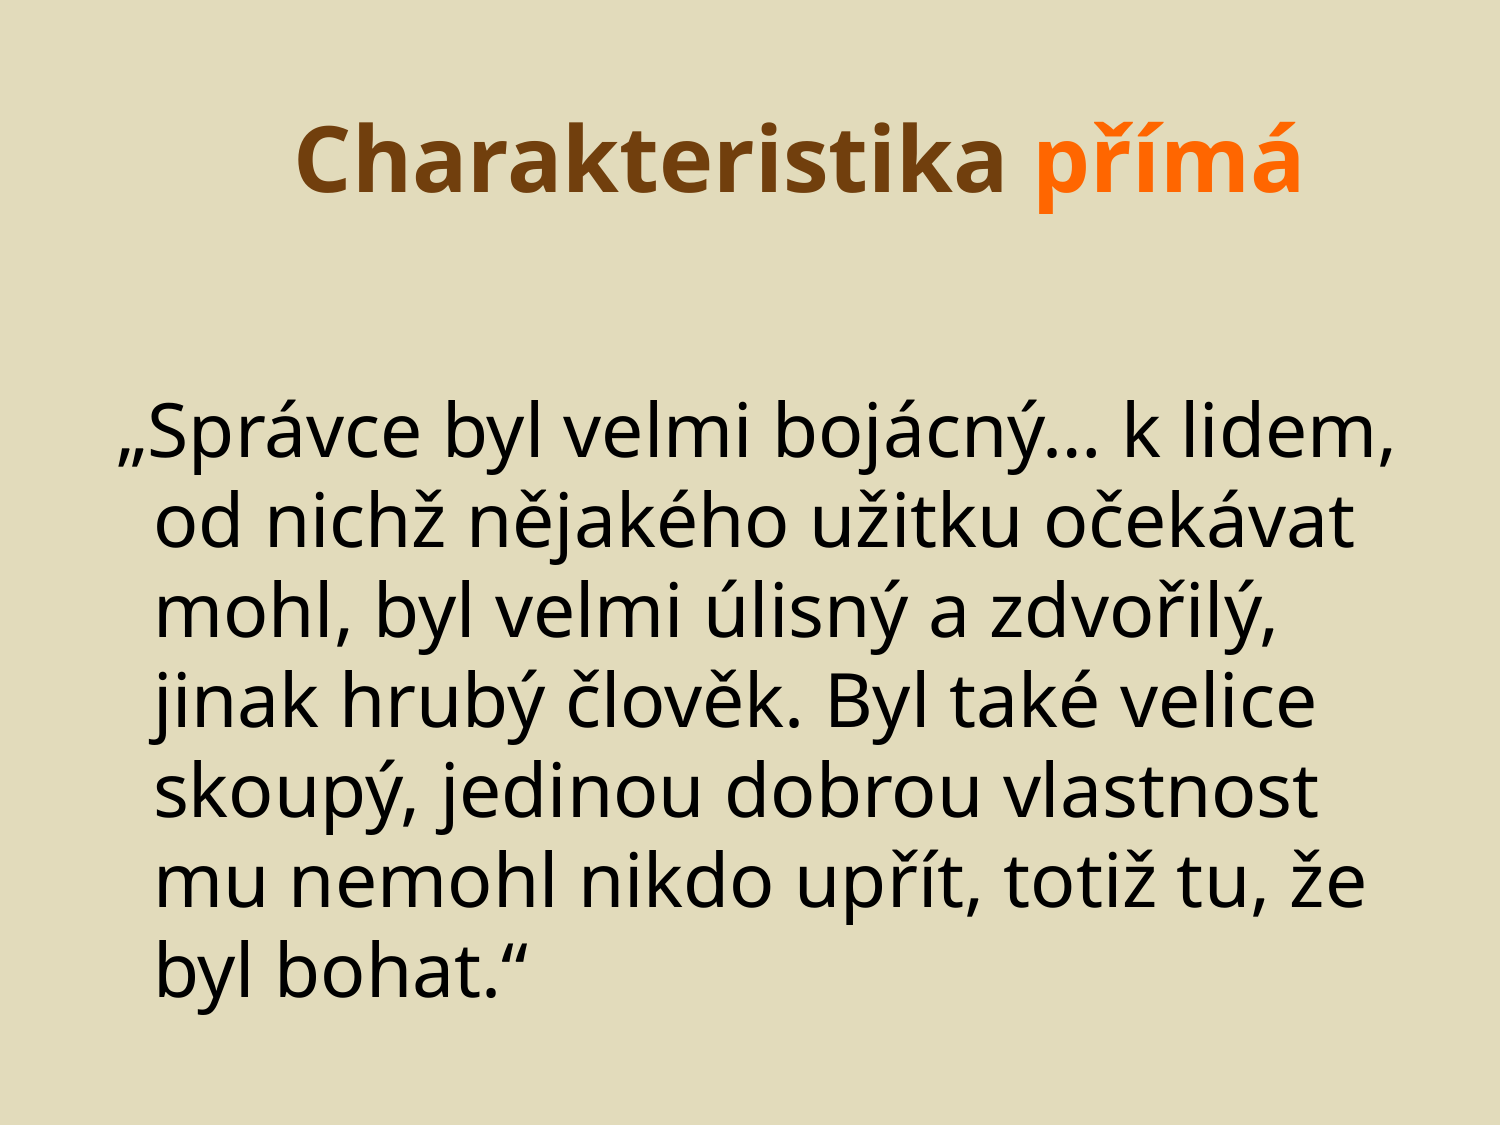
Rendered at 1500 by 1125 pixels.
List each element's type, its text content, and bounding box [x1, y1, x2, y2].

title Charakteristika přímá [174, 62, 1425, 250]
list „Správce byl velmi bojácný… k lidem, od nichž nějakého užitku očekávat mohl, byl velmi úlisný a zdvořilý, jinak hrubý člověk. Byl také velice skoupý, jedinou dobrou vlastnost mu nemohl nikdo upřít, totiž tu, že byl bohat.“ [81, 374, 1425, 1032]
